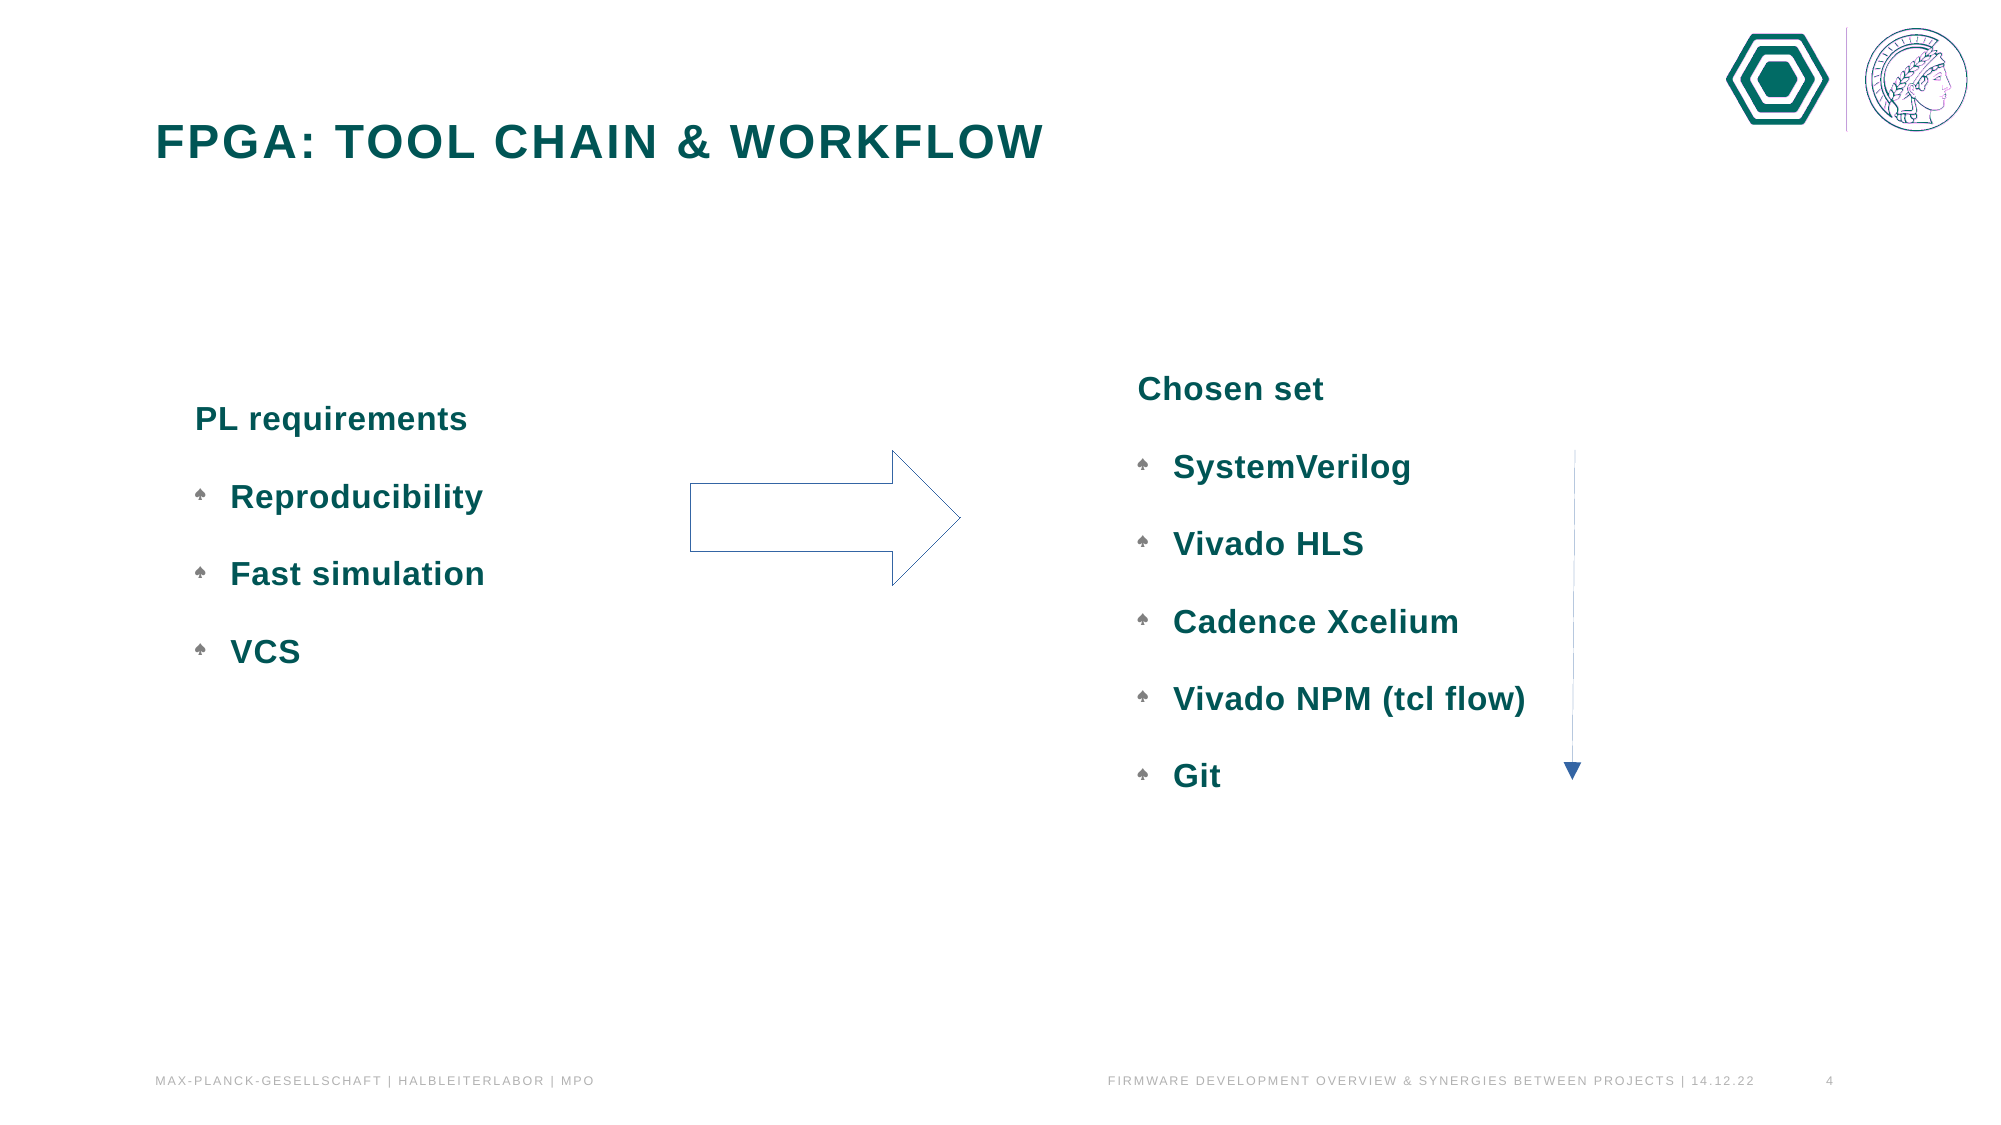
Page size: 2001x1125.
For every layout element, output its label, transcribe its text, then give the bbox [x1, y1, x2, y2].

text_box PL requirements Reproducibility Fast simulation VCS [195, 389, 512, 748]
picture [1709, 10, 1986, 147]
text_box Chosen set SystemVerilog Vivado HLS Cadence Xcelium Vivado NPM (tcl flow) Git [1137, 359, 1561, 796]
text_box [690, 450, 961, 586]
title FPGA: Tool chain & workflow [155, 113, 1426, 196]
